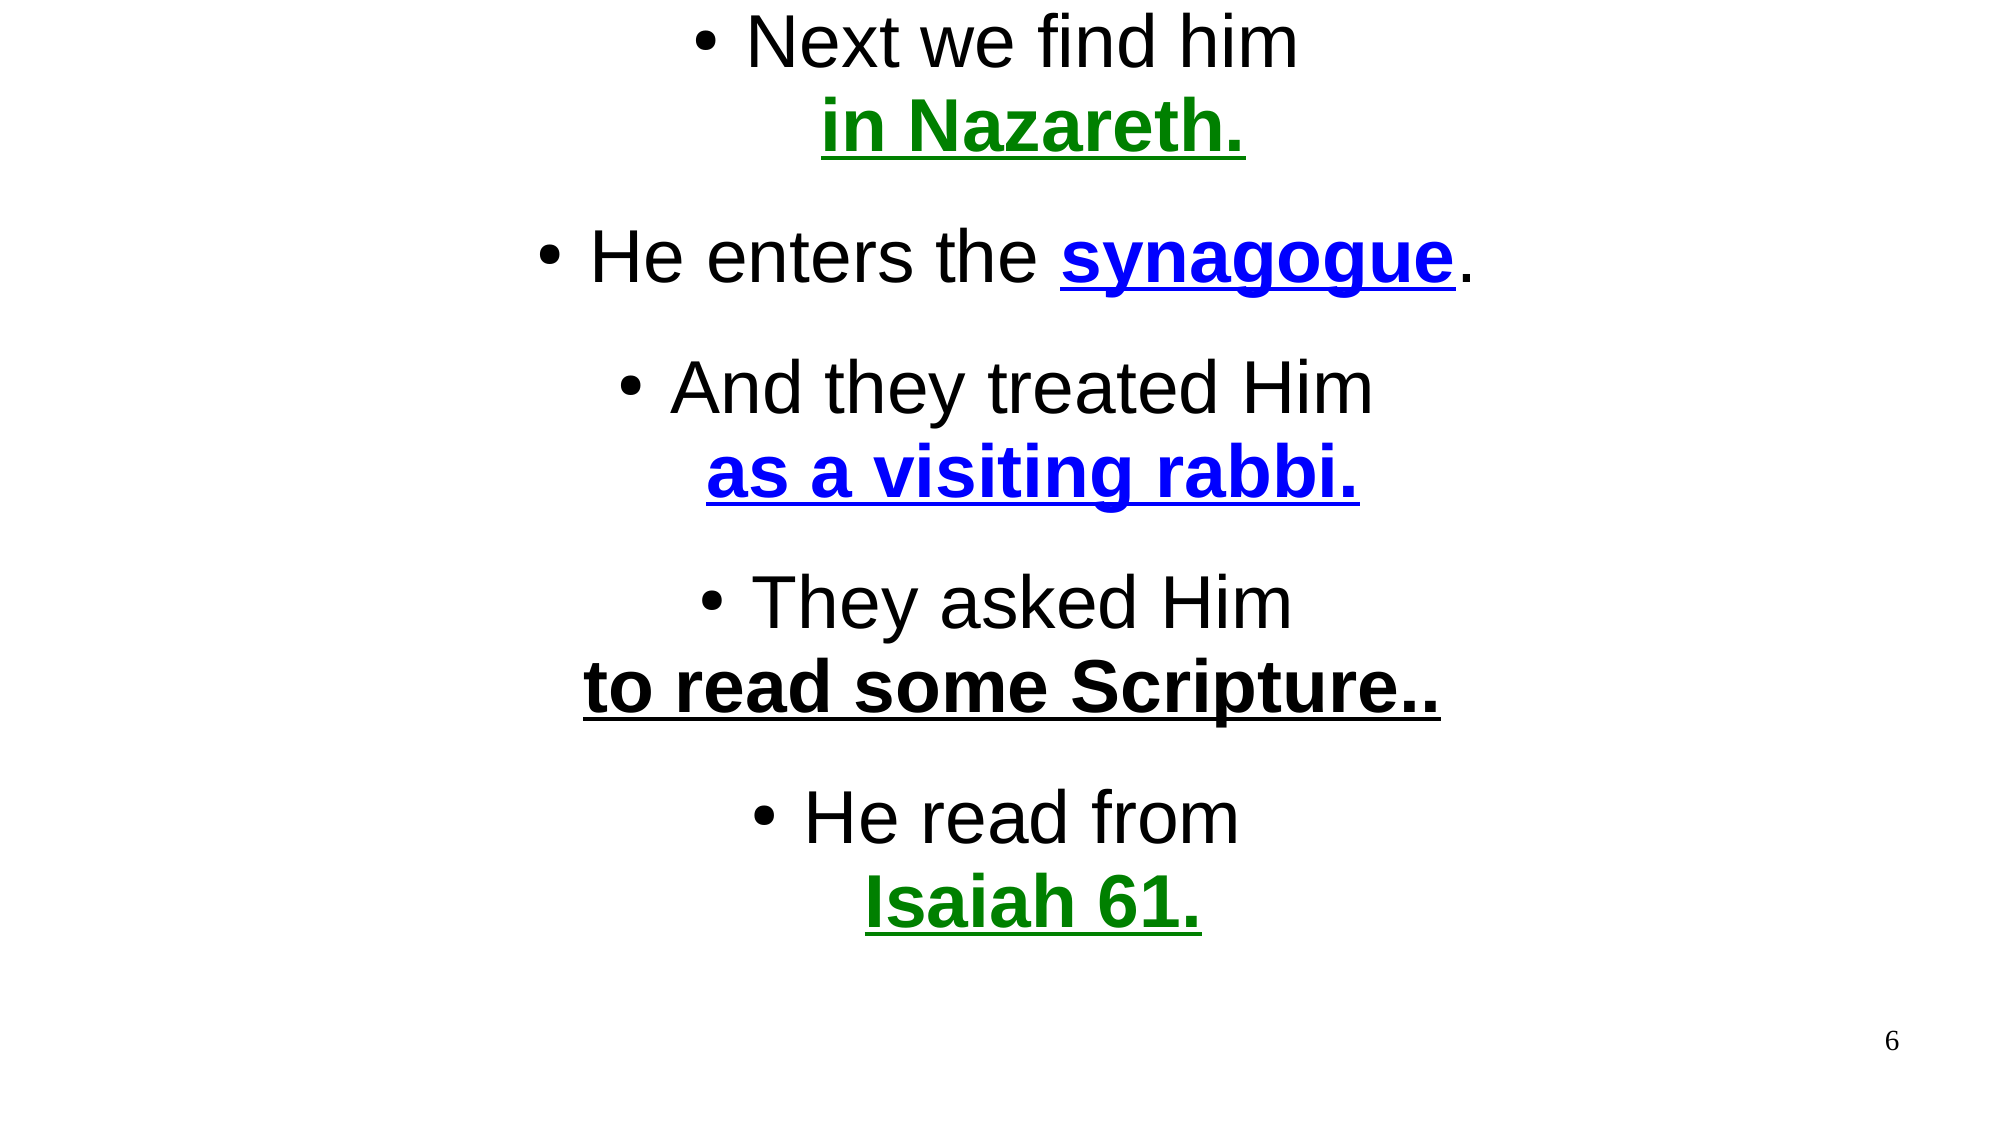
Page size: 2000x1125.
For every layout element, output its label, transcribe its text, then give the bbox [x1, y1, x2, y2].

list Next we find him in Nazareth. He enters the synagogue. And they treated Him as a visiting rabbi. They asked Him to read some Scripture.. He read from Isaiah 61. [0, 0, 1996, 1123]
